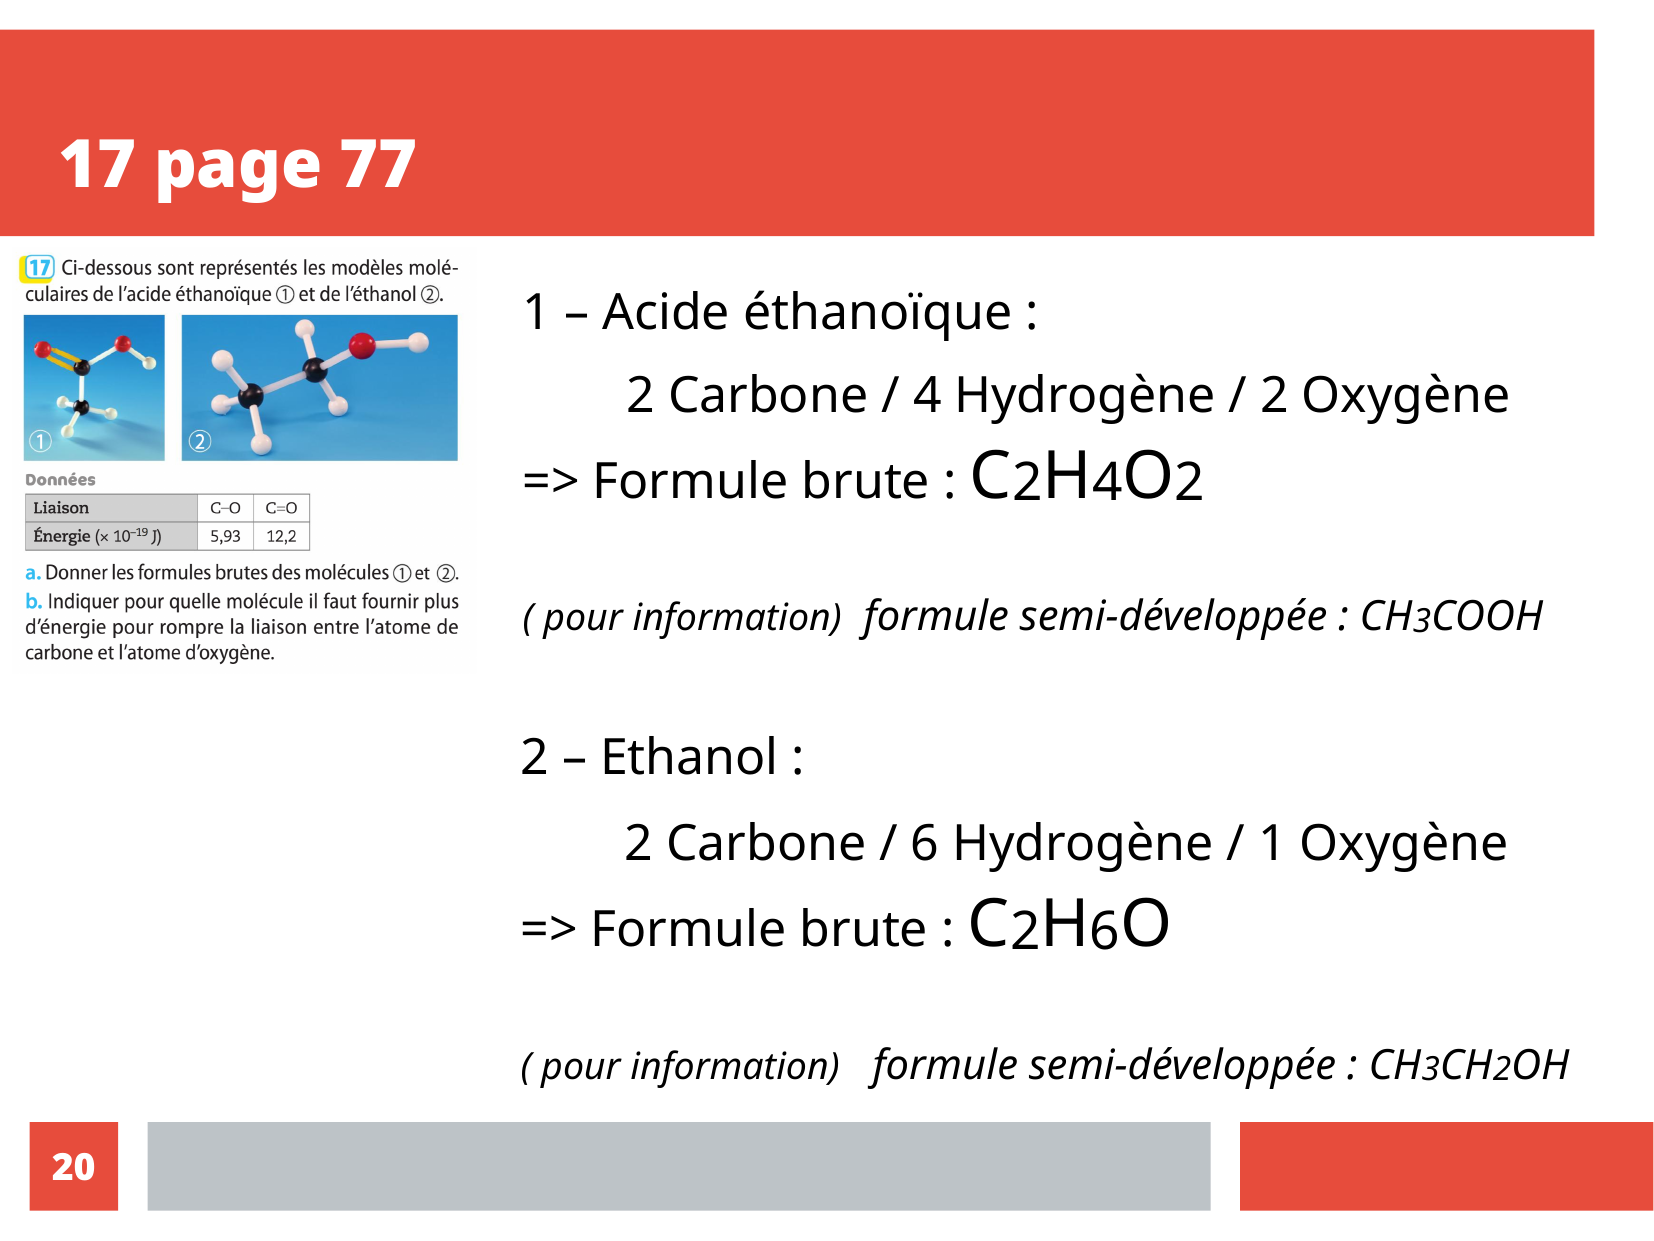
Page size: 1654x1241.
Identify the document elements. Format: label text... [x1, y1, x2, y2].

text_box 1 – Acide éthanoïque : [507, 268, 1597, 347]
text_box 2 Carbone / 4 Hydrogène / 2 Oxygène => Formule brute : C2H4O2 ( pour information) formule semi-développée : CH3COOH [507, 351, 1597, 645]
text_box 2 – Ethanol : [505, 713, 1595, 792]
text_box 2 Carbone / 6 Hydrogène / 1 Oxygène => Formule brute : C2H6O ( pour information) formule semi-développée : CH3CH2OH [505, 799, 1595, 1093]
title 17 page 77 [59, 59, 1595, 207]
picture [12, 247, 477, 674]
